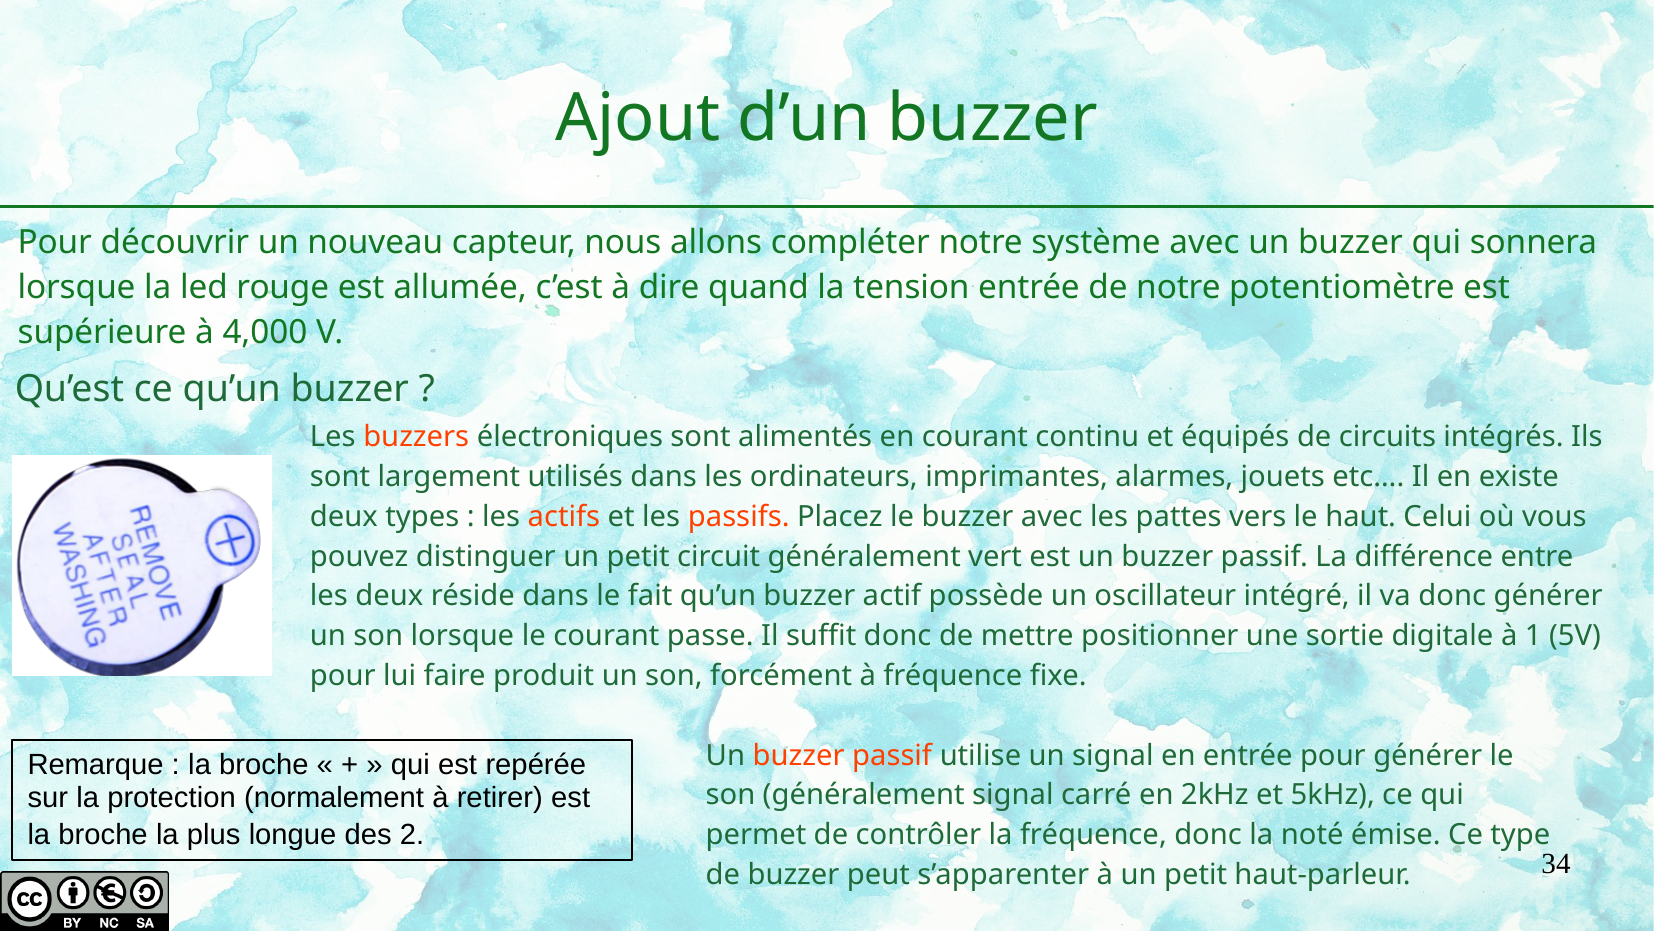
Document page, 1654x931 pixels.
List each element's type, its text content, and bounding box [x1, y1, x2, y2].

text_box Remarque : la broche « + » qui est repérée sur la protection (normalement à retirer) est la broche la plus longue des 2. [11, 740, 632, 860]
picture [0, 871, 169, 931]
title Ajout d’un buzzer [82, 37, 1571, 193]
text_box Les buzzers électroniques sont alimentés en courant continu et équipés de circuits intégrés. Ils sont largement utilisés dans les ordinateurs, imprimantes, alarmes, jouets etc…. Il en existe deux types : les actifs et les passifs. Placez le buzzer avec les pattes vers le haut. Celui où vous pouvez distinguer un petit circuit généralement vert est un buzzer passif. La différence entre les deux réside dans le fait qu’un buzzer actif possède un oscillateur intégré, il va donc générer un son lorsque le courant passe. Il suffit donc de mettre positionner une sortie digitale à 1 (5V) pour lui faire produit un son, forcément à fréquence fixe. [295, 408, 1625, 741]
text_box Qu’est ce qu’un buzzer ? [0, 354, 886, 421]
list Pour découvrir un nouveau capteur, nous allons compléter notre système avec un buzzer qui sonnera lorsque la led rouge est allumée, c’est à dire quand la tension entrée de notre potentiomètre est supérieure à 4,000 V. [17, 217, 1625, 355]
text_box Un buzzer passif utilise un signal en entrée pour générer le son (généralement signal carré en 2kHz et 5kHz), ce qui permet de contrôler la fréquence, donc la noté émise. Ce type de buzzer peut s’apparenter à un petit haut-parleur. [690, 726, 1577, 904]
picture [11, 455, 273, 676]
